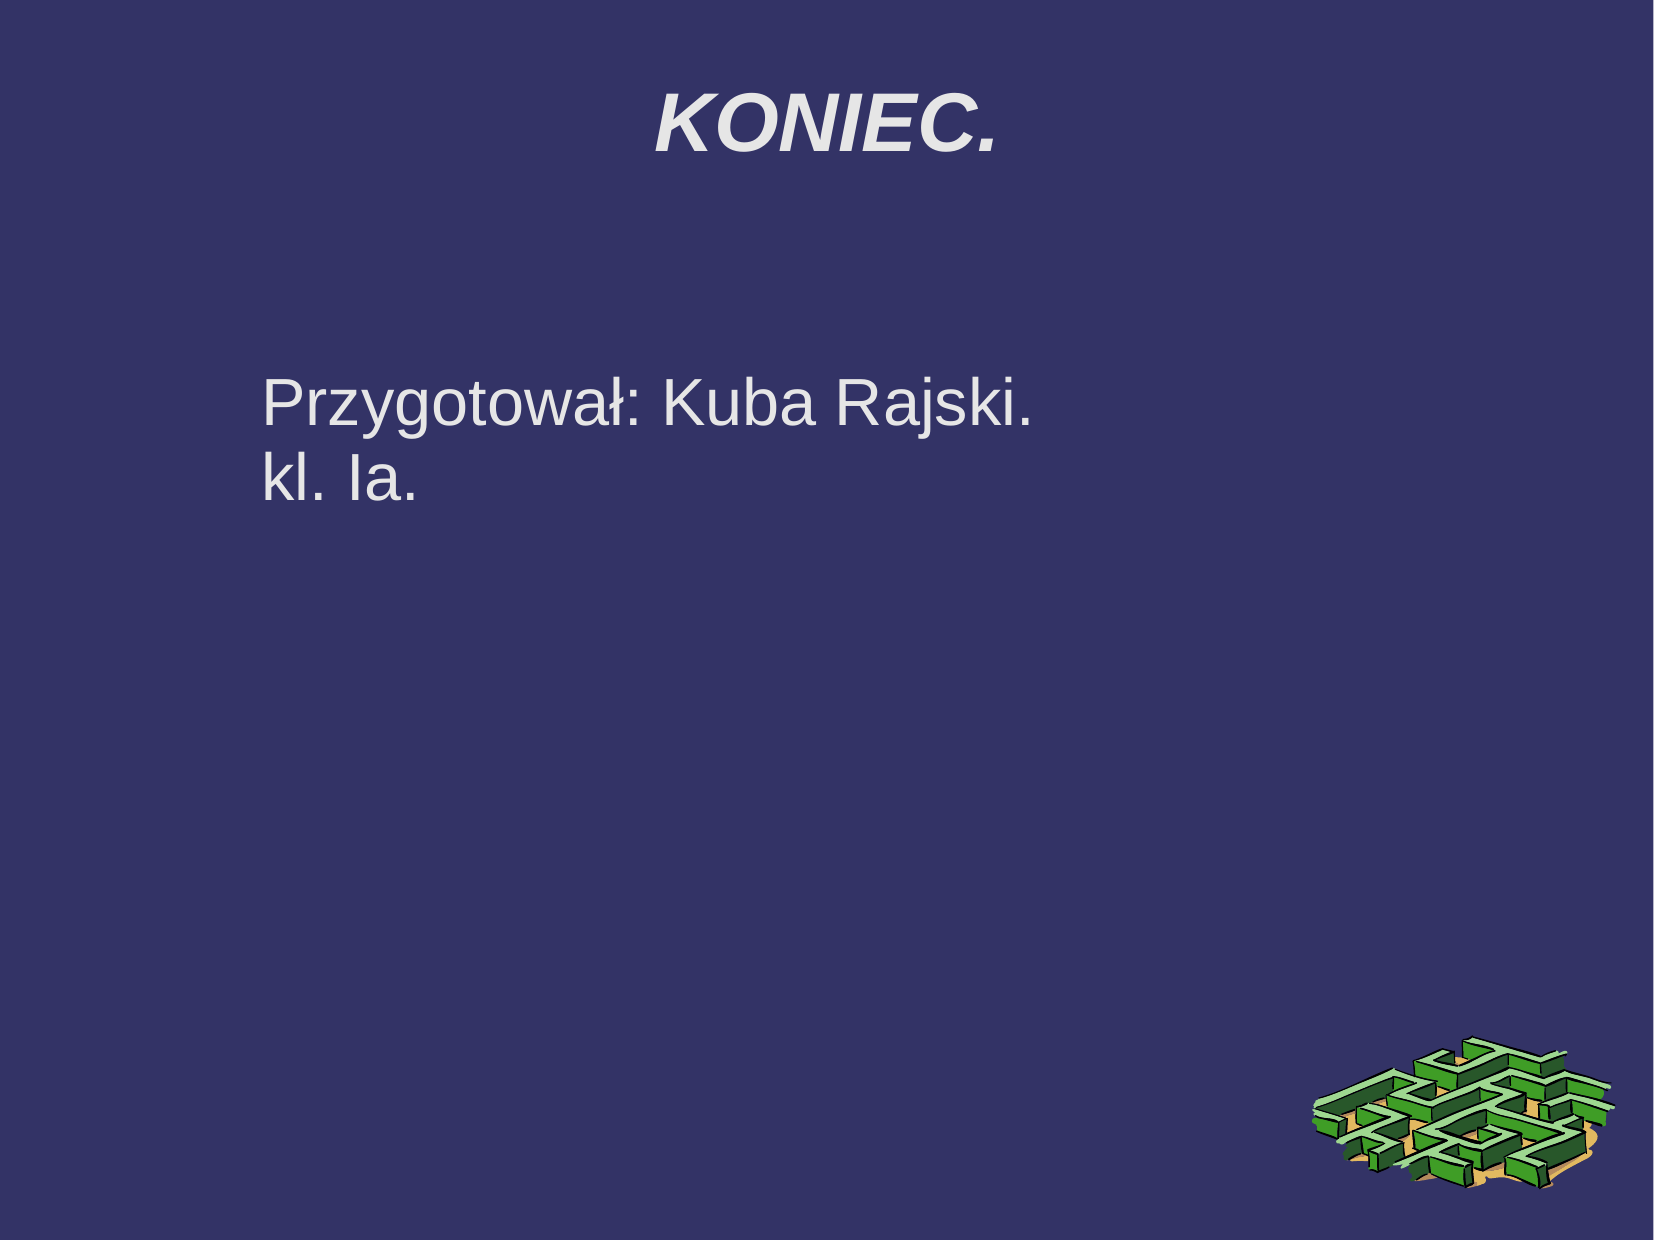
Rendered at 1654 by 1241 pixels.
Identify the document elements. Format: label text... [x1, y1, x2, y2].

title KONIEC. [121, 19, 1534, 227]
list Przygotował: Kuba Rajski. kl. Ia. [178, 364, 1570, 1147]
